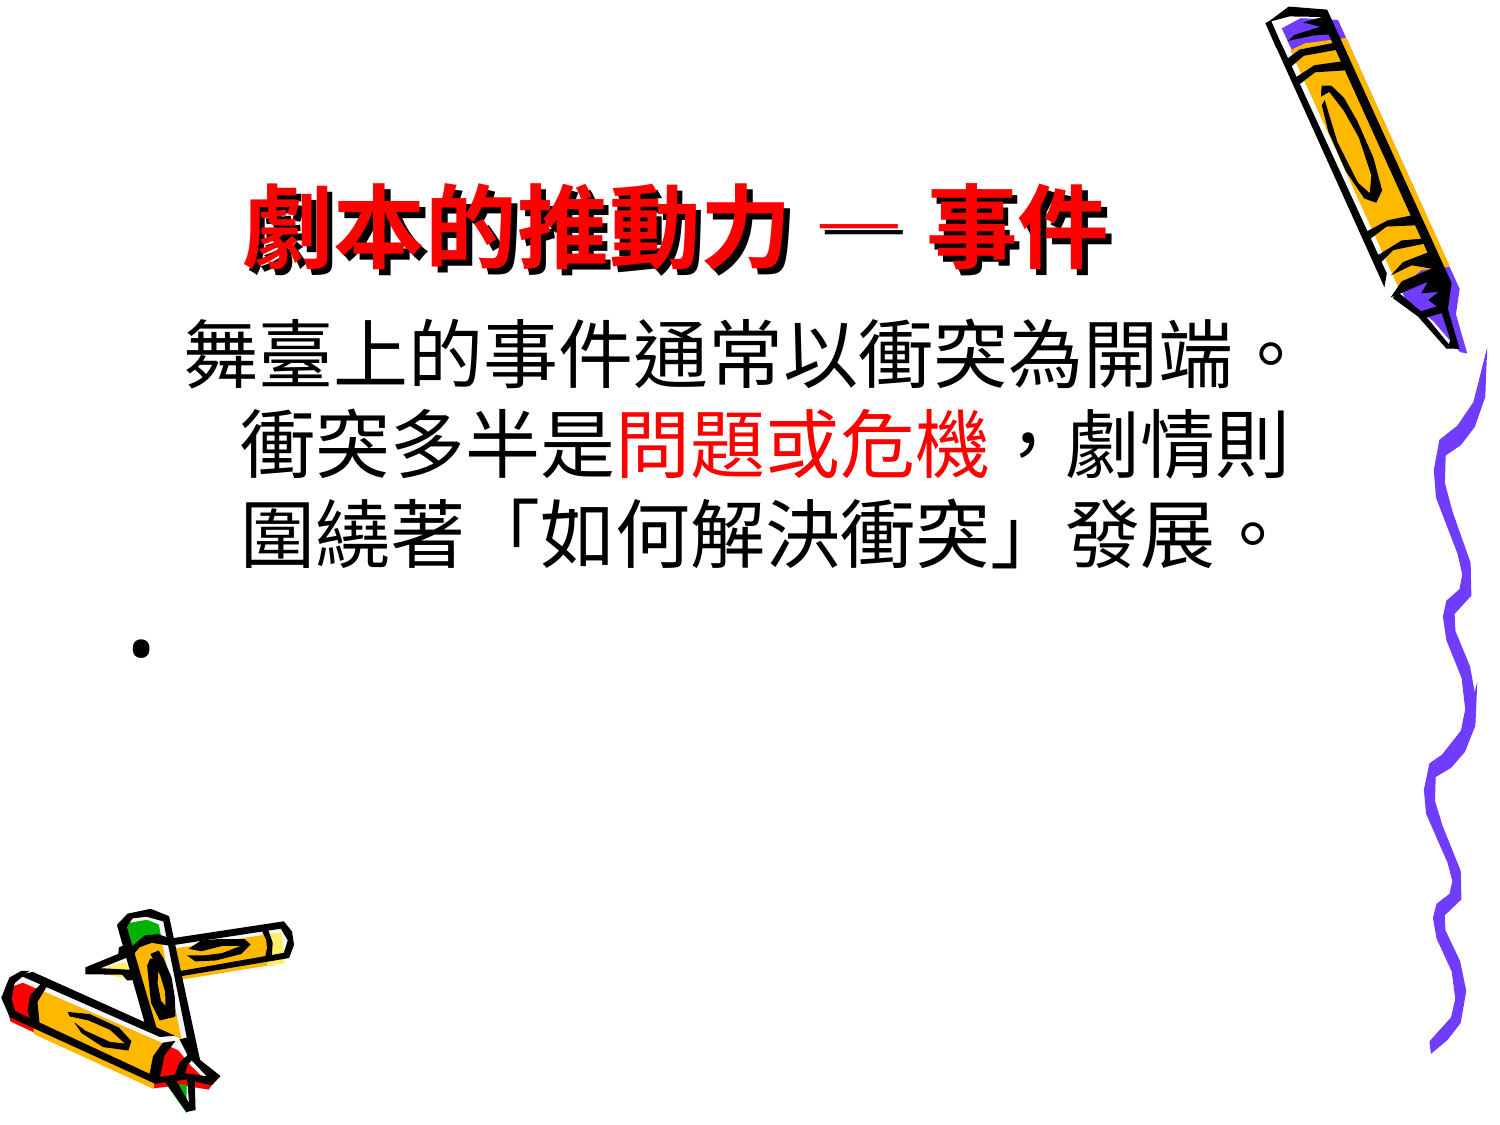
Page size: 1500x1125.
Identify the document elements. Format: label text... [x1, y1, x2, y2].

list 舞臺上的事件通常以衝突為開端。衝突多半是問題或危機，劇情則圍繞著「如何解決衝突」發展。 [112, 299, 1375, 901]
title 劇本的推動力 — 事件 [112, 24, 1240, 288]
